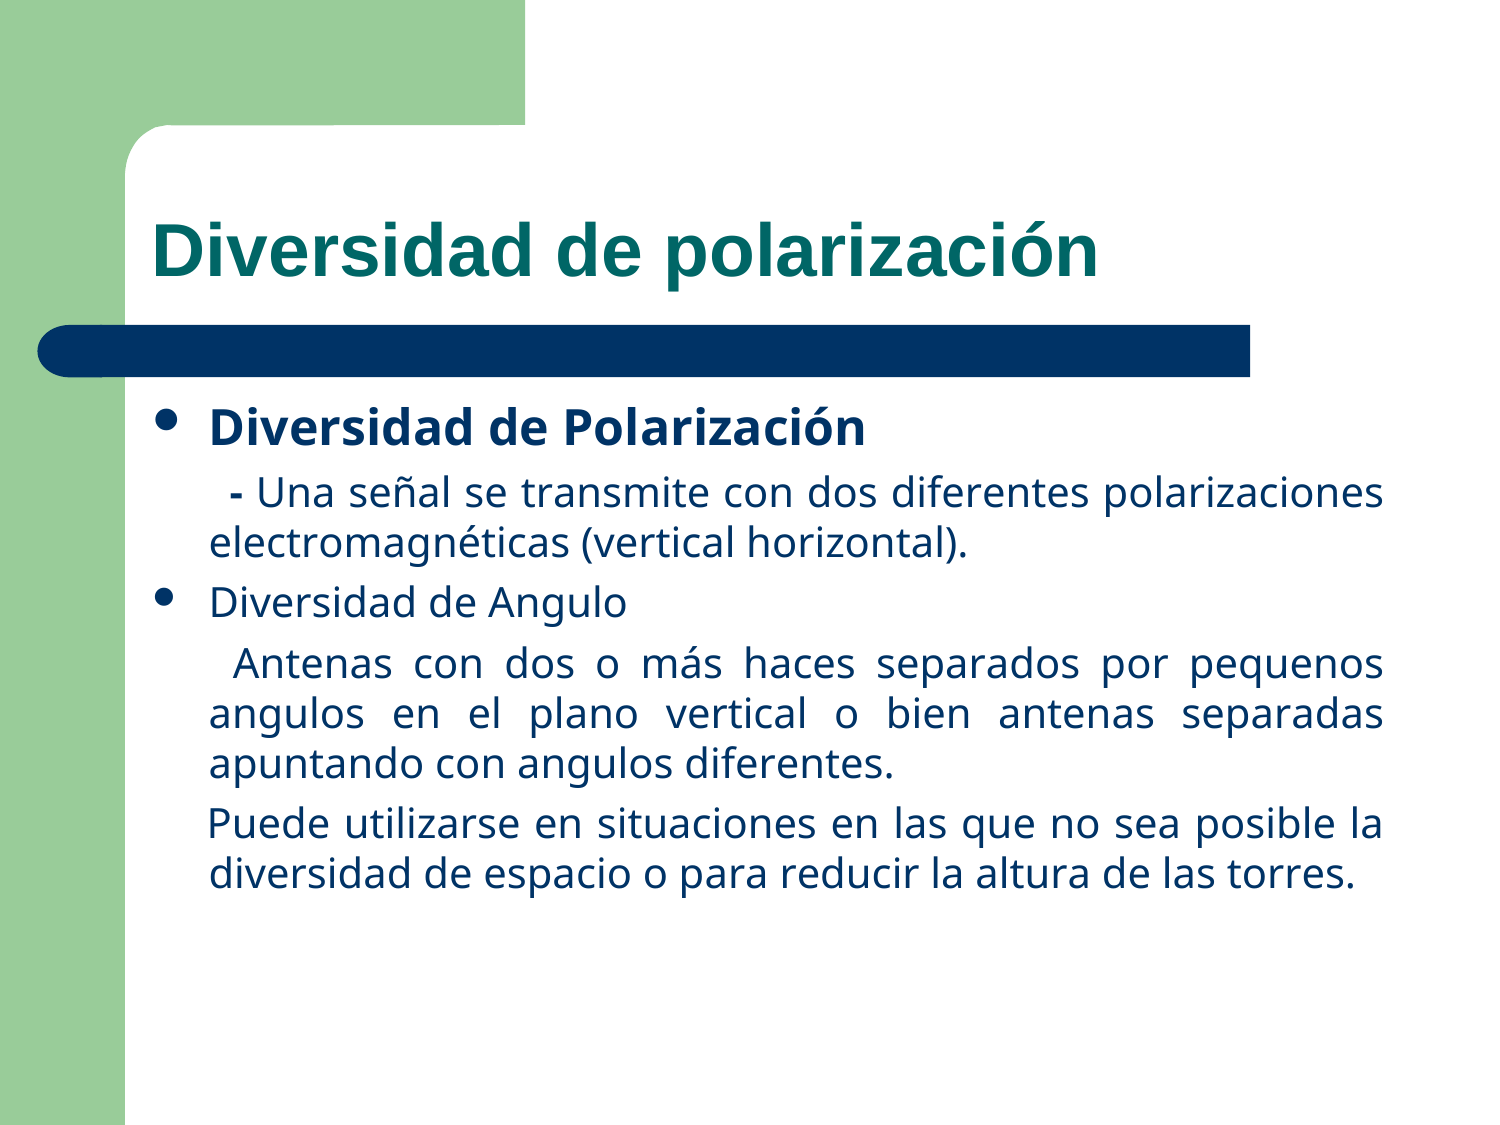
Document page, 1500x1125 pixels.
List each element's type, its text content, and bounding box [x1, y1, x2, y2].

title Diversidad de polarización [136, 136, 1414, 301]
list Diversidad de Polarización - Una señal se transmite con dos diferentes polarizaciones electromagnéticas (vertical horizontal). Diversidad de Angulo Antenas con dos o más haces separados por pequenos angulos en el plano vertical o bien antenas separadas apuntando con angulos diferentes. Puede utilizarse en situaciones en las que no sea posible la diversidad de espacio o para reducir la altura de las torres. [137, 387, 1400, 1076]
